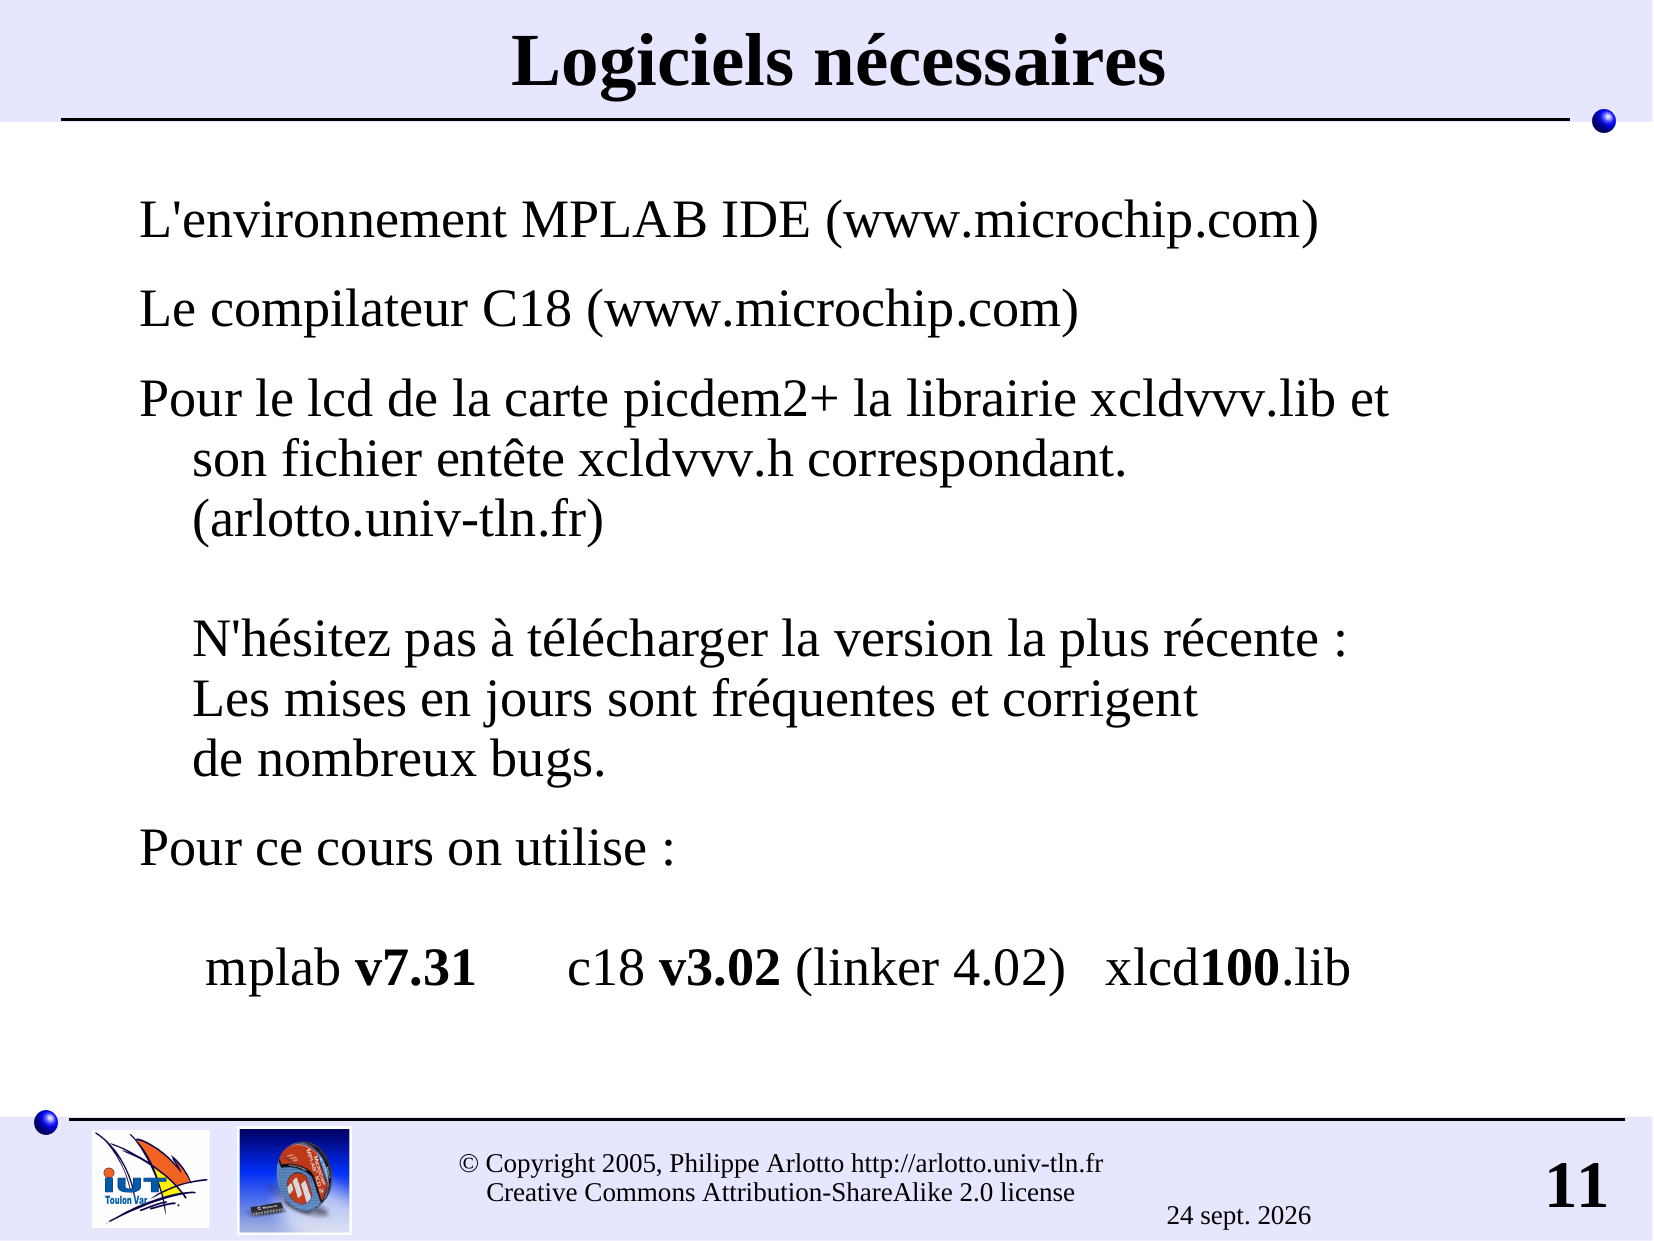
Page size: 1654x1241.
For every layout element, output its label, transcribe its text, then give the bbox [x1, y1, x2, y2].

list L'environnement MPLAB IDE (www.microchip.com) Le compilateur C18 (www.microchip.com) Pour le lcd de la carte picdem2+ la librairie xcldvvv.lib et son fichier entête xcldvvv.h correspondant. (arlotto.univ-tln.fr) N'hésitez pas à télécharger la version la plus récente : Les mises en jours sont fréquentes et corrigent de nombreux bugs. Pour ce cours on utilise : mplab v7.31 c18 v3.02 (linker 4.02) xlcd100.lib [121, 188, 1534, 1072]
picture [237, 1126, 352, 1235]
title Logiciels nécessaires [95, 14, 1585, 107]
